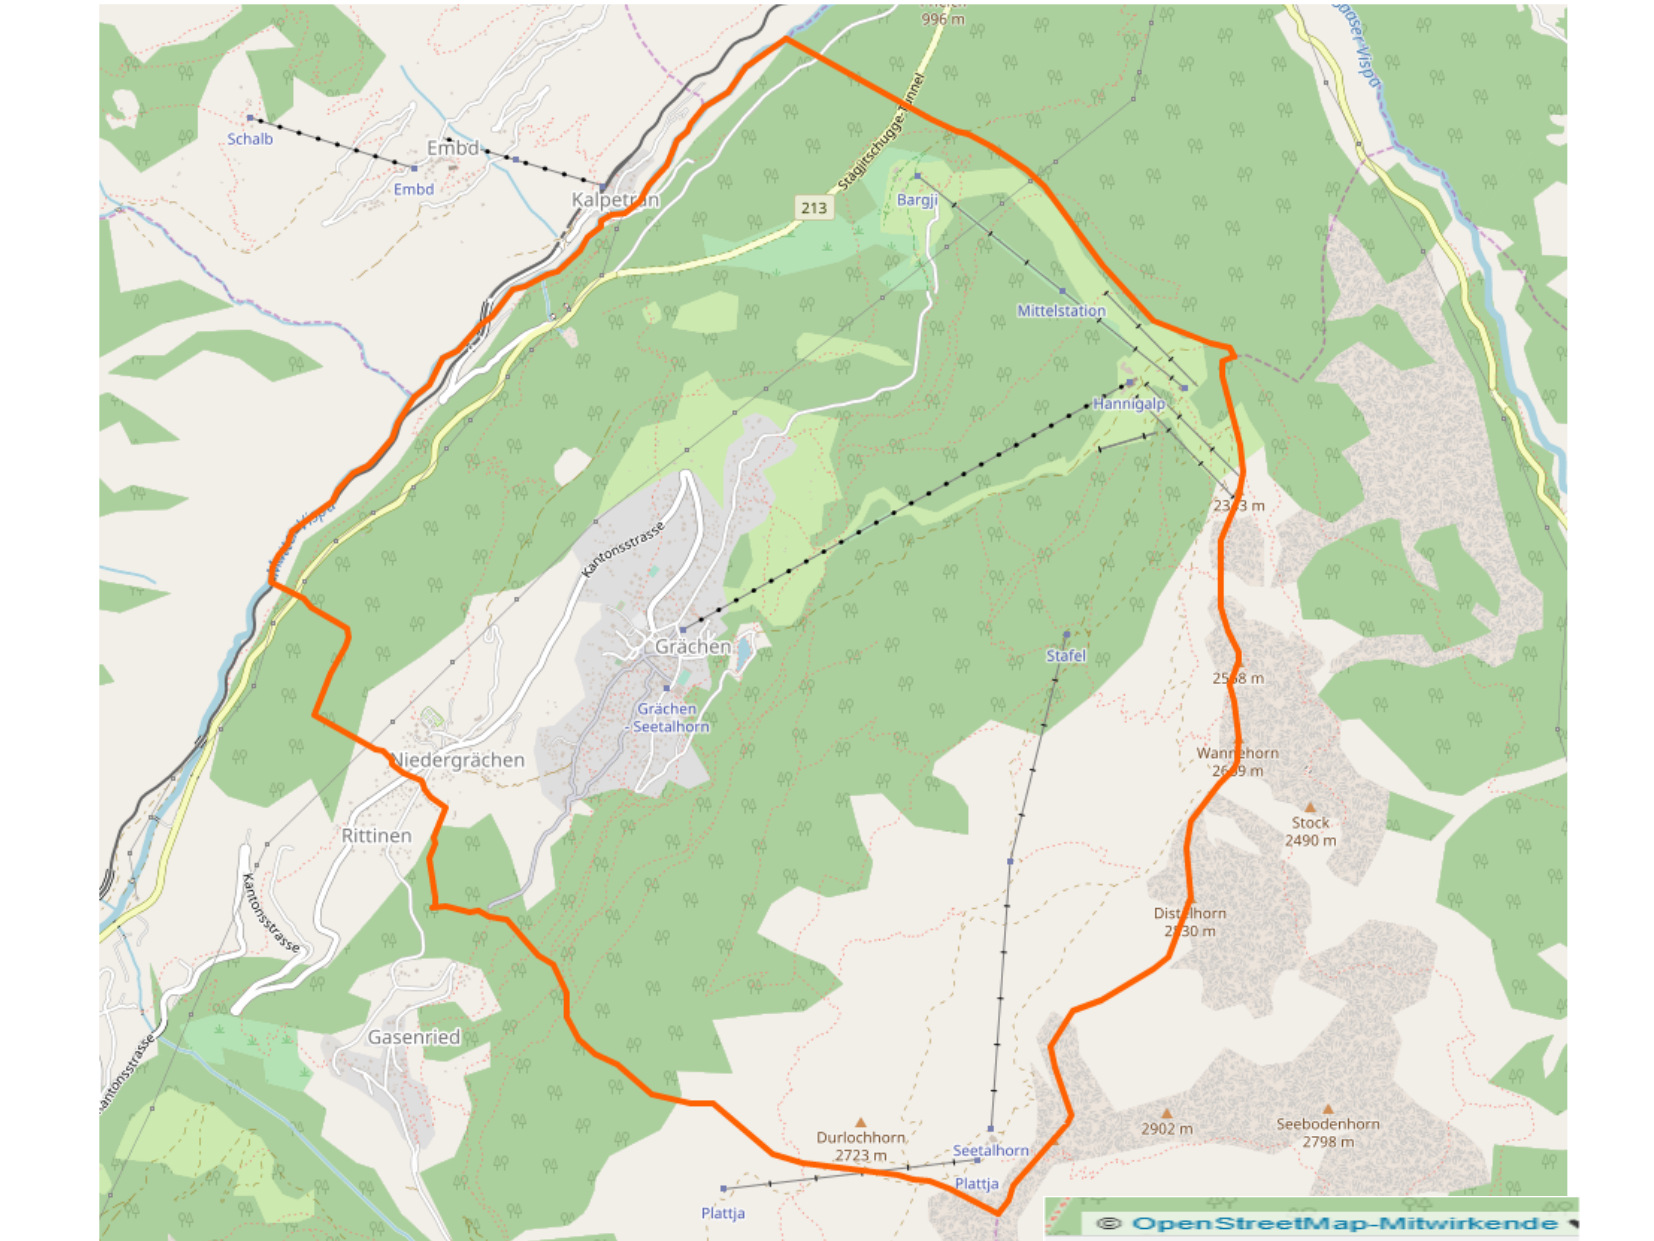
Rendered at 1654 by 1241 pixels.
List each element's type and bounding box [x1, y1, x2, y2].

picture [98, 3, 1583, 1241]
